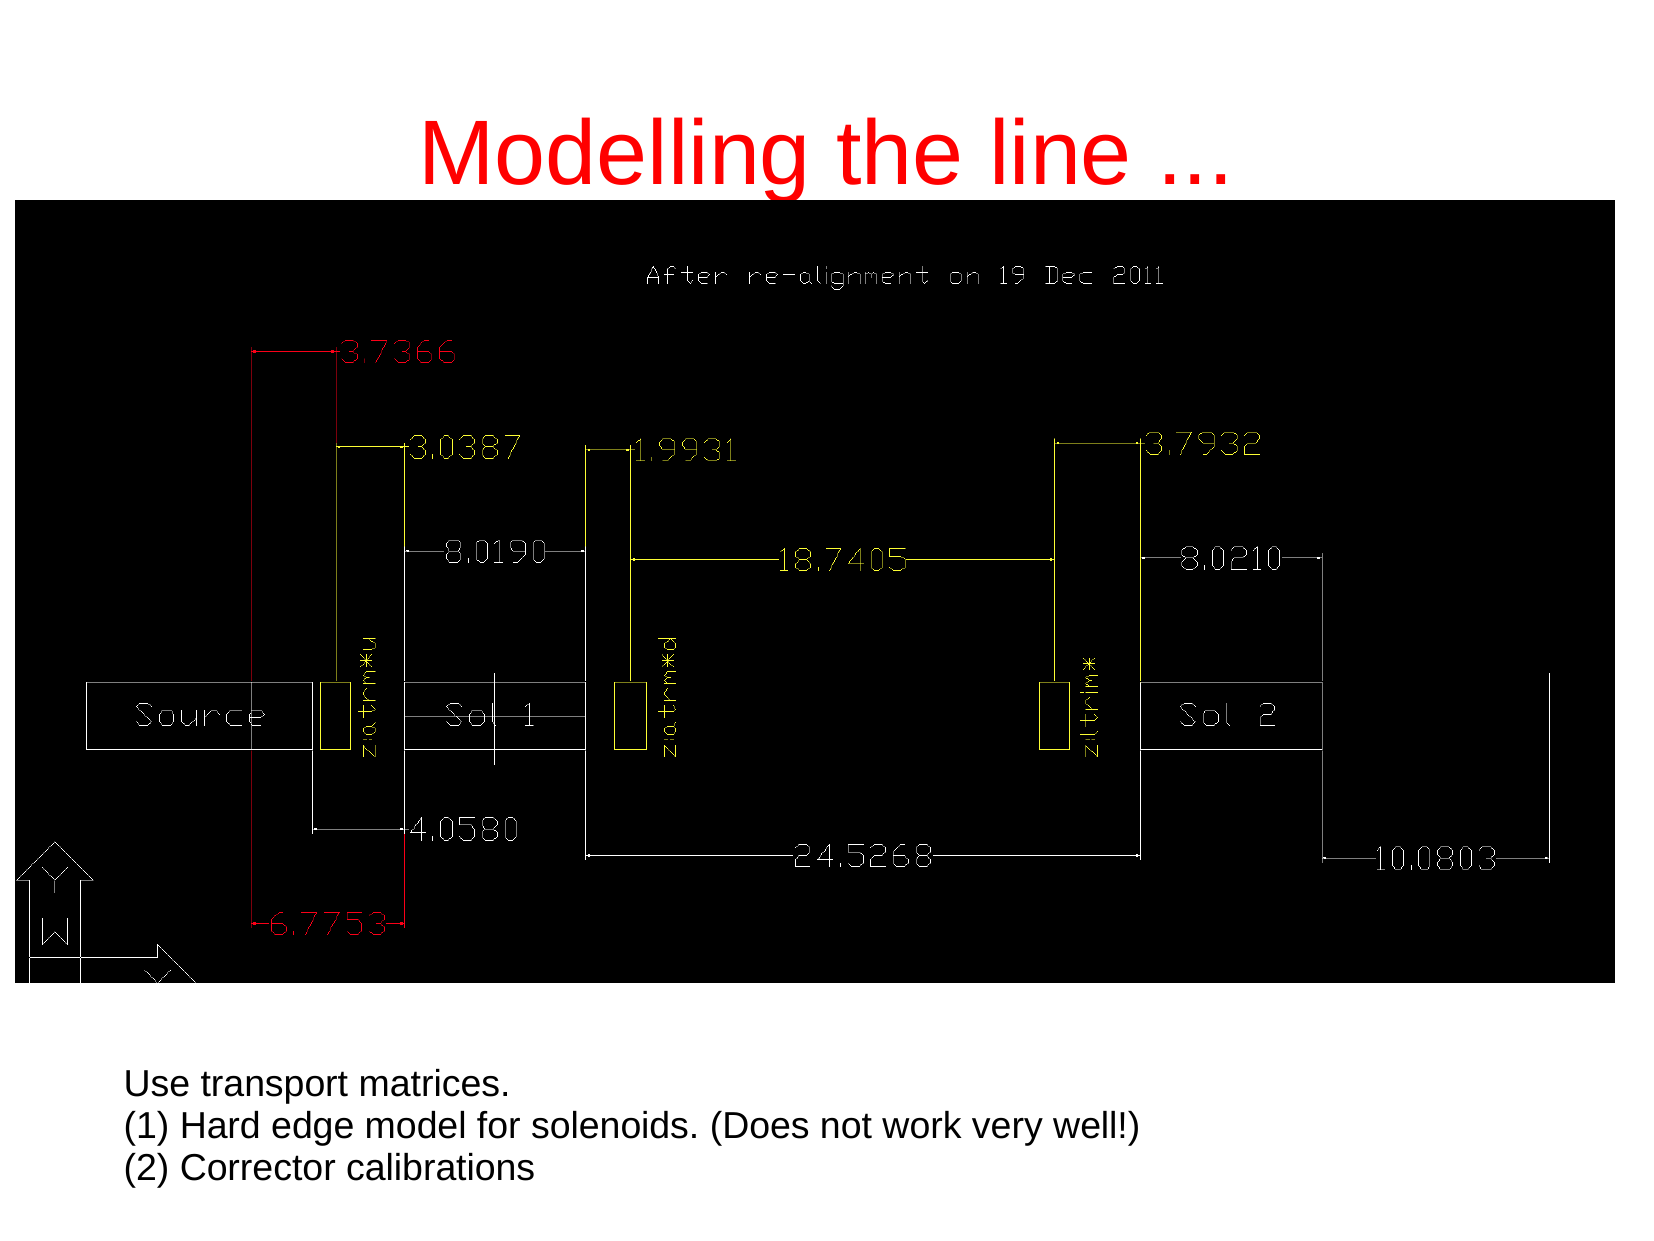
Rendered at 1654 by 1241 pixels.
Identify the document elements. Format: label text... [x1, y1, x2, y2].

title Modelling the line ... [82, 49, 1571, 200]
picture [15, 200, 1615, 983]
text_box Use transport matrices. (1) Hard edge model for solenoids. (Does not work very well!) (2) Corrector calibrations [108, 1055, 1486, 1197]
